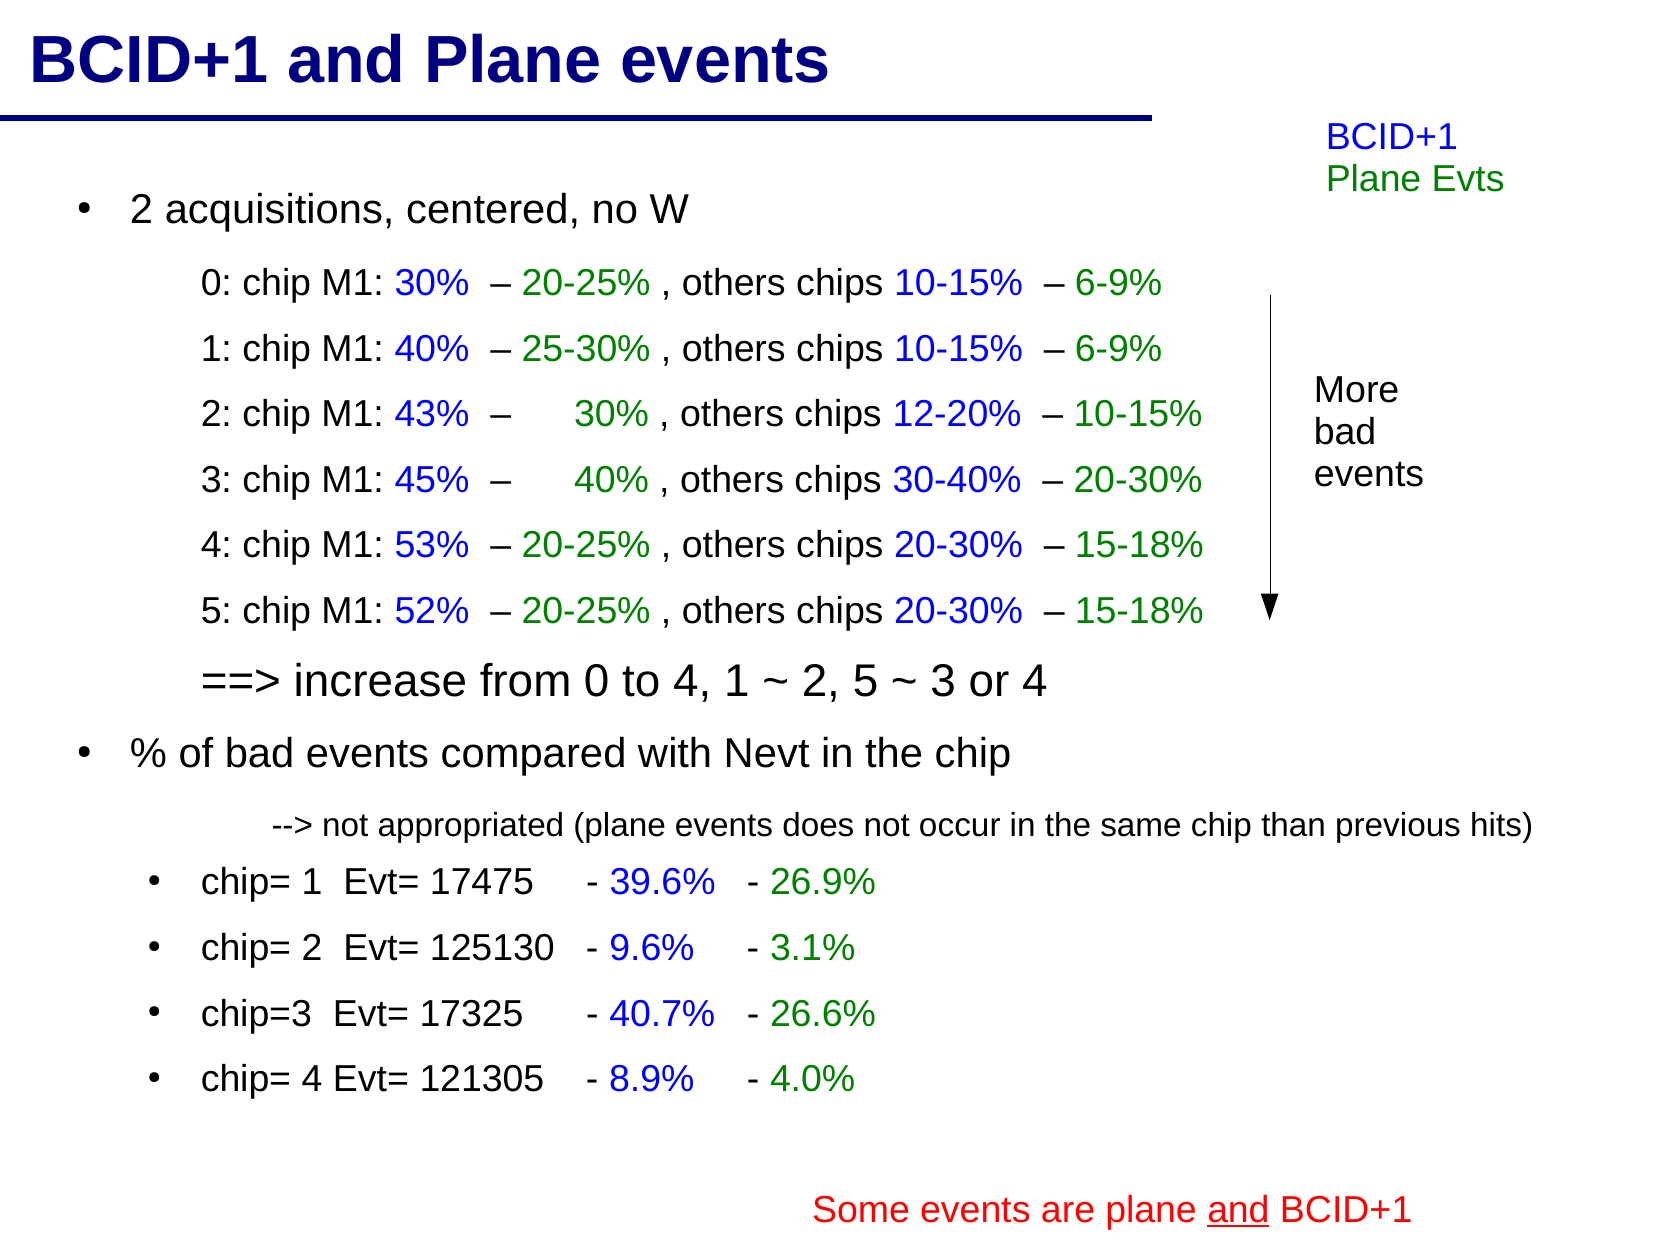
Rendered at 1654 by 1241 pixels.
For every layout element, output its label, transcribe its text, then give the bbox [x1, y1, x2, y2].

text_box More bad events [1299, 361, 1447, 502]
list 2 acquisitions, centered, no W 0: chip M1: 30% – 20-25% , others chips 10-15% – 6-9% 1: chip M1: 40% – 25-30% , others chips 10-15% – 6-9% 2: chip M1: 43% – 30% , others chips 12-20% – 10-15% 3: chip M1: 45% – 40% , others chips 30-40% – 20-30% 4: chip M1: 53% – 20-25% , others chips 20-30% – 15-18% 5: chip M1: 52% – 20-25% , others chips 20-30% – 15-18% ==> increase from 0 to 4, 1 ~ 2, 5 ~ 3 or 4 % of bad events compared with Nevt in the chip --> not appropriated (plane events does not occur in the same chip than previous hits) chip= 1 Evt= 17475 - 39.6% - 26.9% chip= 2 Evt= 125130 - 9.6% - 3.1% chip=3 Evt= 17325 - 40.7% - 26.6% chip= 4 Evt= 121305 - 8.9% - 4.0% [59, 185, 1548, 1100]
text_box BCID+1 Plane Evts [1240, 107, 1536, 207]
title BCID+1 and Plane events [29, 0, 1625, 119]
text_box Some events are plane and BCID+1 [797, 1181, 1654, 1238]
